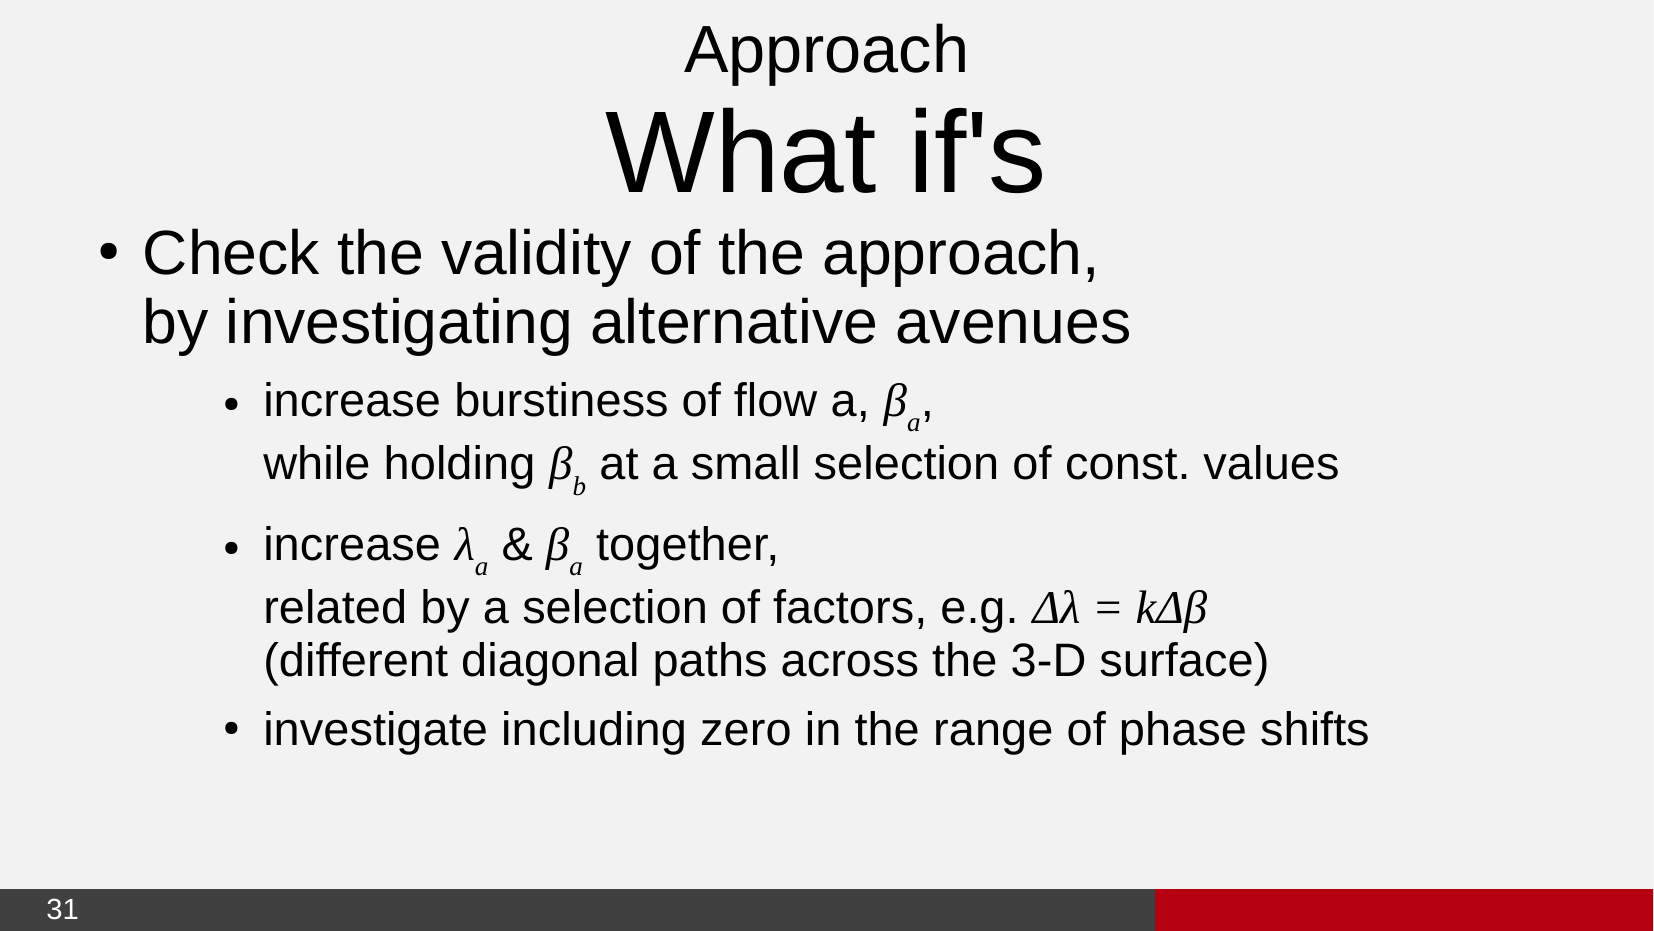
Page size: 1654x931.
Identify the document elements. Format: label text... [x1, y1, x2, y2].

list Check the validity of the approach, by investigating alternative avenues increase burstiness of flow a, βa, while holding βb at a small selection of const. values increase λa & βa together, related by a selection of factors, e.g. Δλ = kΔβ (different diagonal paths across the 3-D surface) investigate including zero in the range of phase shifts [82, 217, 1571, 757]
title Approach What if's [82, 12, 1571, 217]
